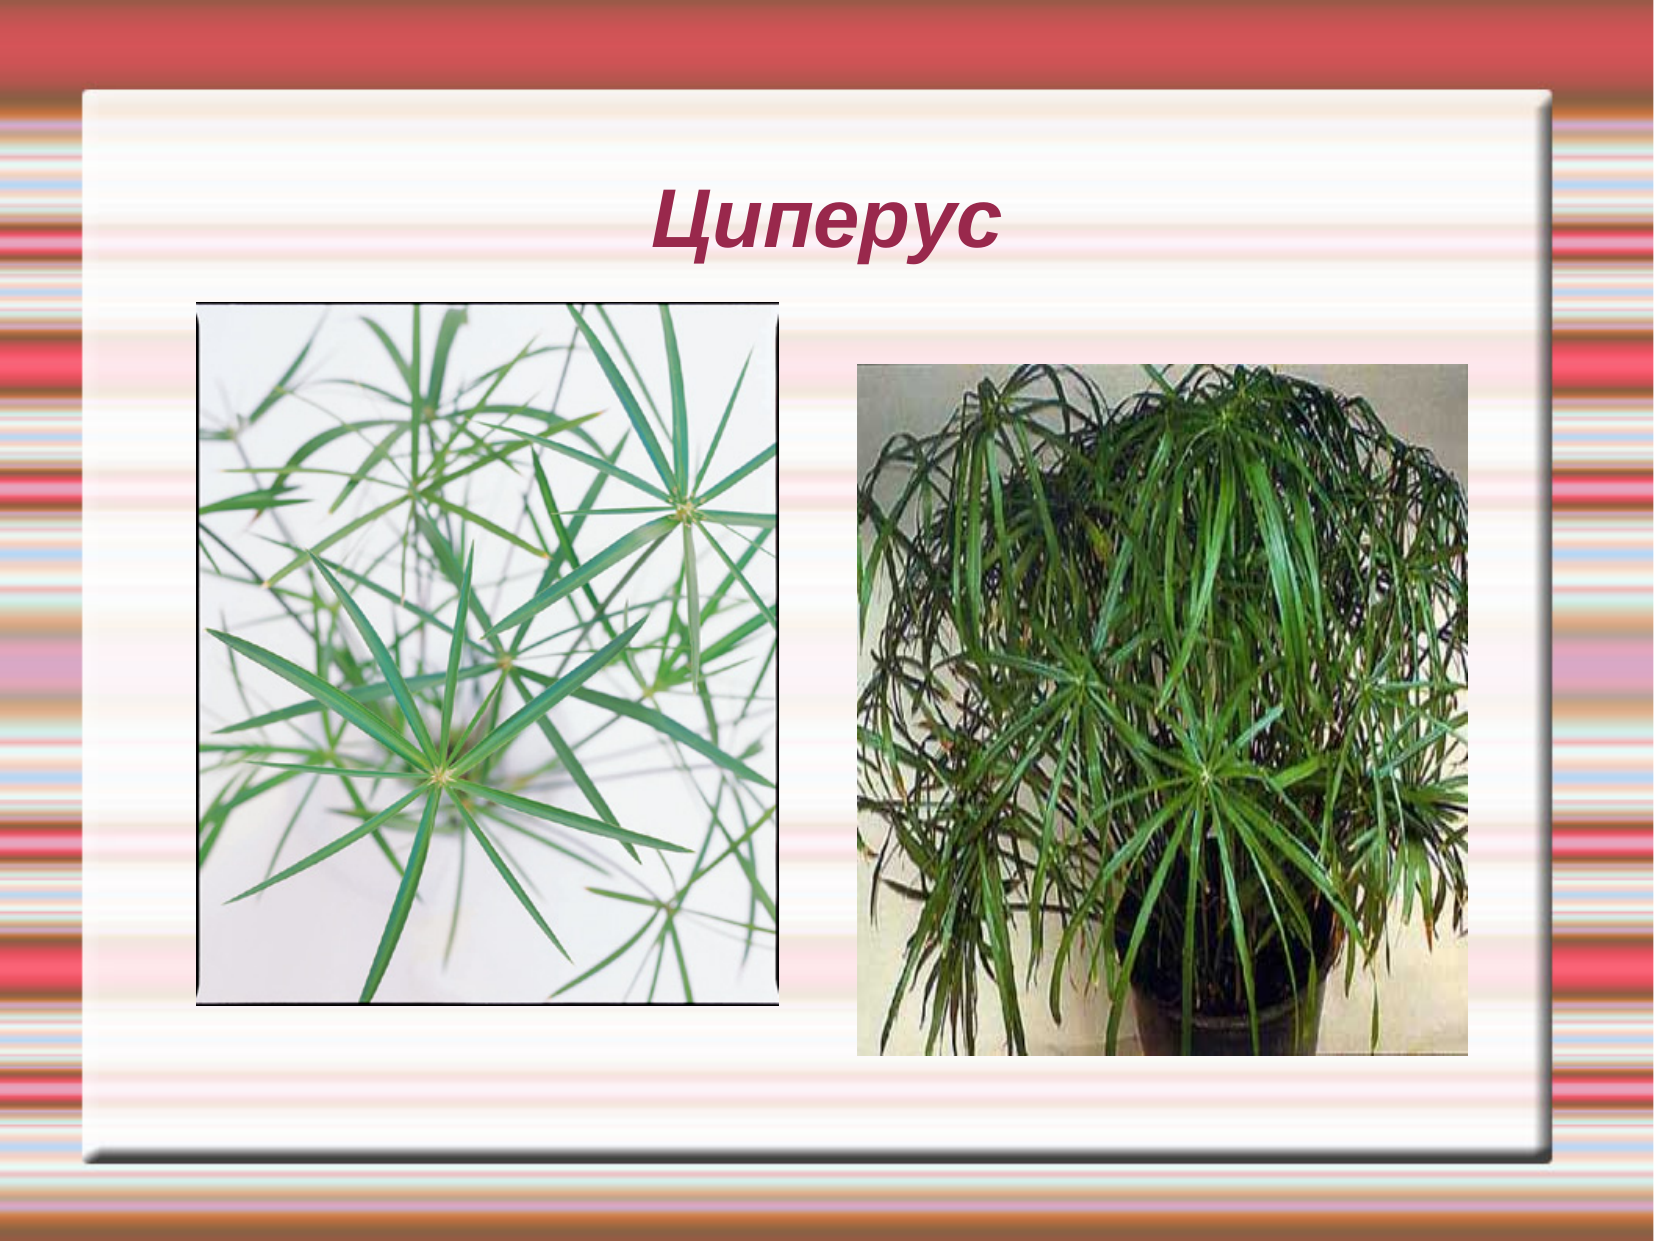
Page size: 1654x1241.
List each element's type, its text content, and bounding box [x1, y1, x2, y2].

picture [0, 0, 1654, 1241]
chart [134, 350, 1516, 1132]
title Циперус [121, 114, 1534, 322]
